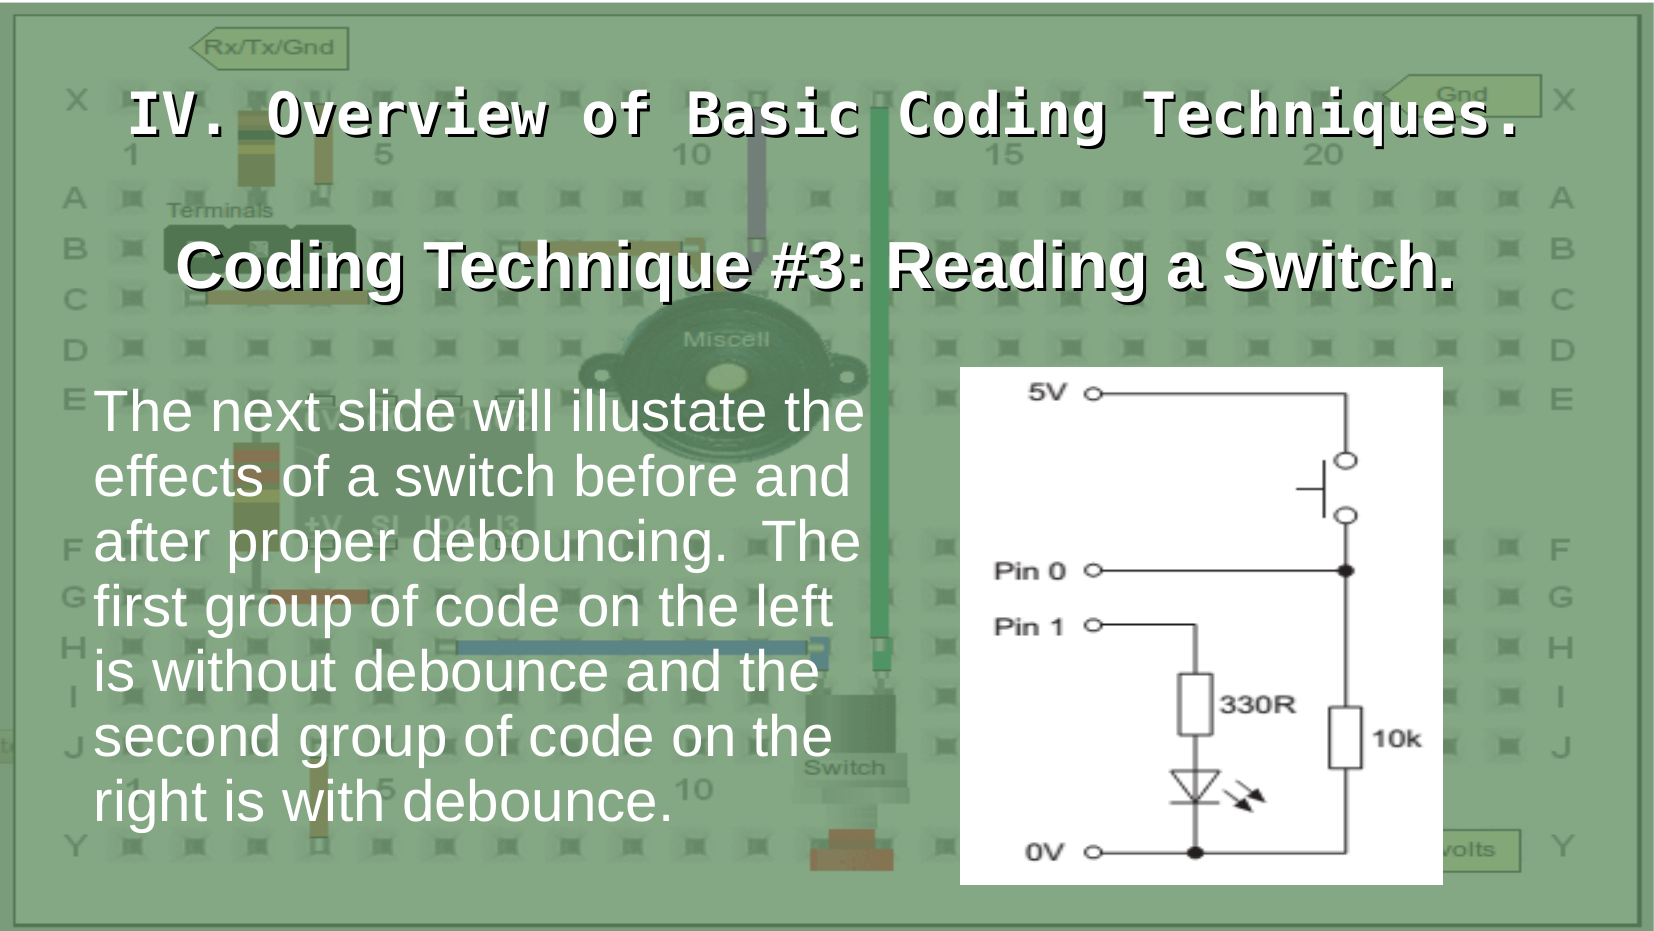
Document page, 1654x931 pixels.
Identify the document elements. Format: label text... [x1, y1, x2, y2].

title IV. Overview of Basic Coding Techniques. [82, 28, 1571, 202]
picture [0, 2, 1654, 931]
text_box Coding Technique #3: Reading a Switch. [71, 228, 1561, 885]
text_box The next slide will illustate the effects of a switch before and after proper debouncing. The first group of code on the left is without debounce and the second group of code on the right is with debounce. [79, 371, 908, 856]
